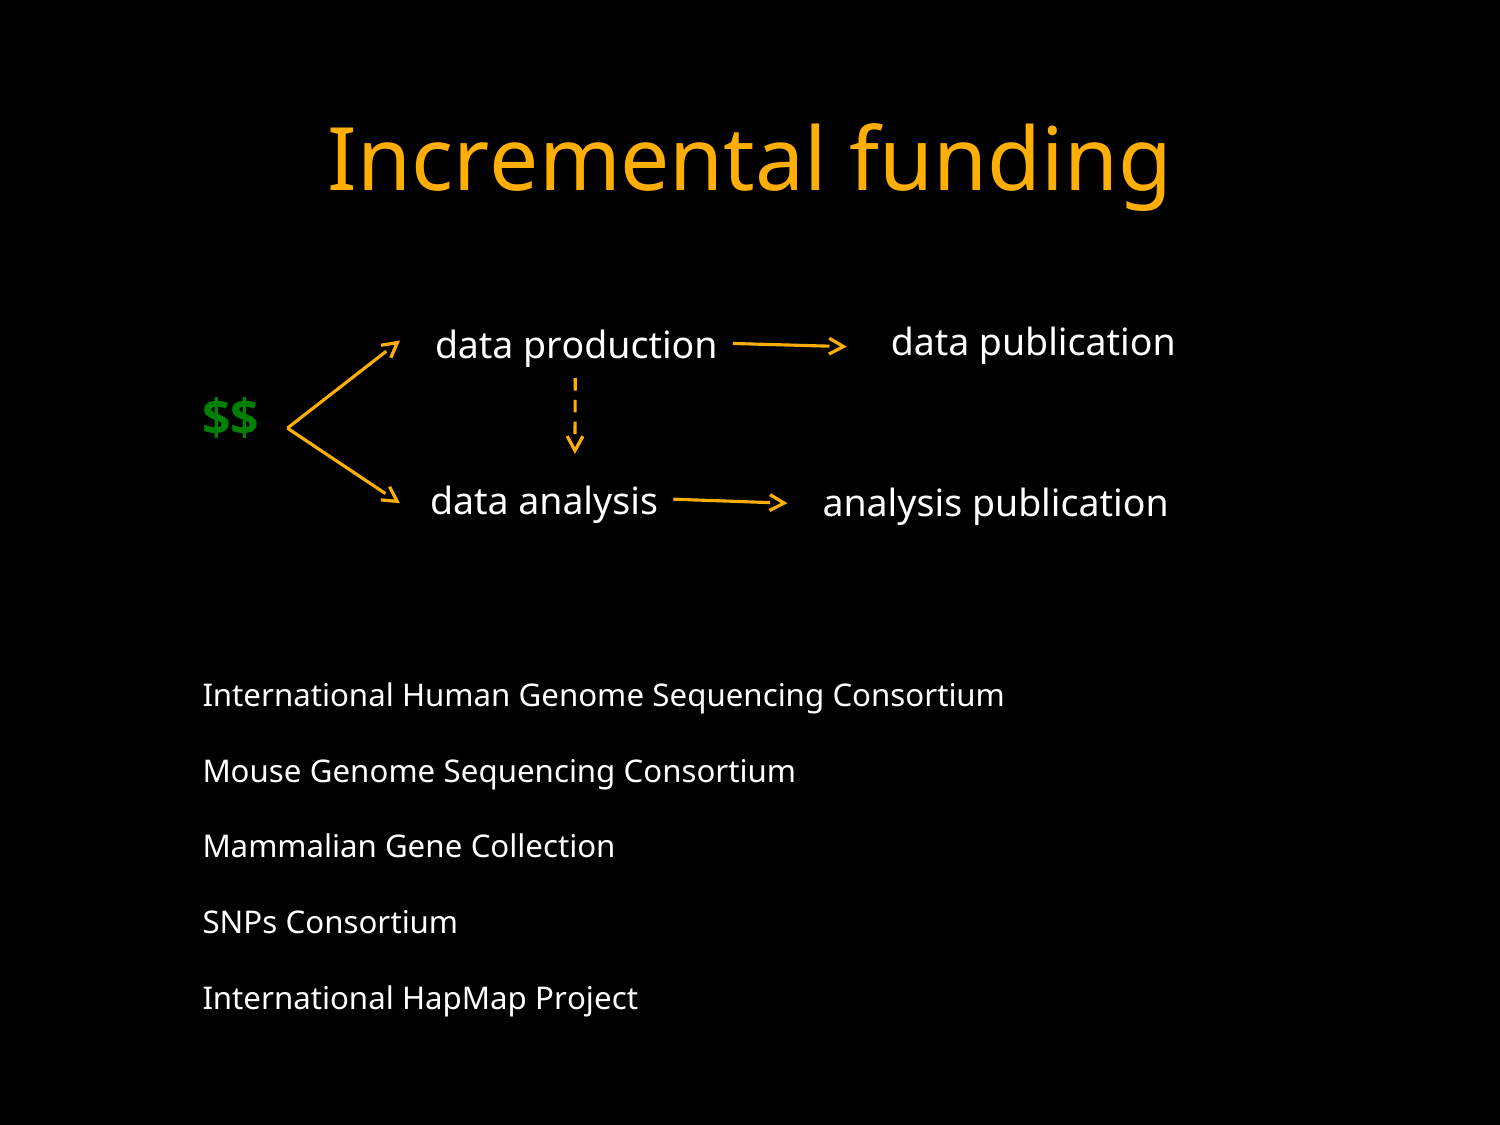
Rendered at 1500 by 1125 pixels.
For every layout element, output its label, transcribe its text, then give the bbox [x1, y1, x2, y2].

text_box analysis publication [807, 471, 1185, 533]
text_box data publication [876, 310, 1191, 371]
text_box $$ [187, 378, 288, 454]
title Incremental funding [100, 95, 1400, 226]
list International Human Genome Sequencing Consortium Mouse Genome Sequencing Consortium Mammalian Gene Collection SNPs Consortium International HapMap Project [187, 674, 1400, 1026]
text_box data analysis [415, 468, 674, 530]
text_box data production [420, 313, 733, 374]
